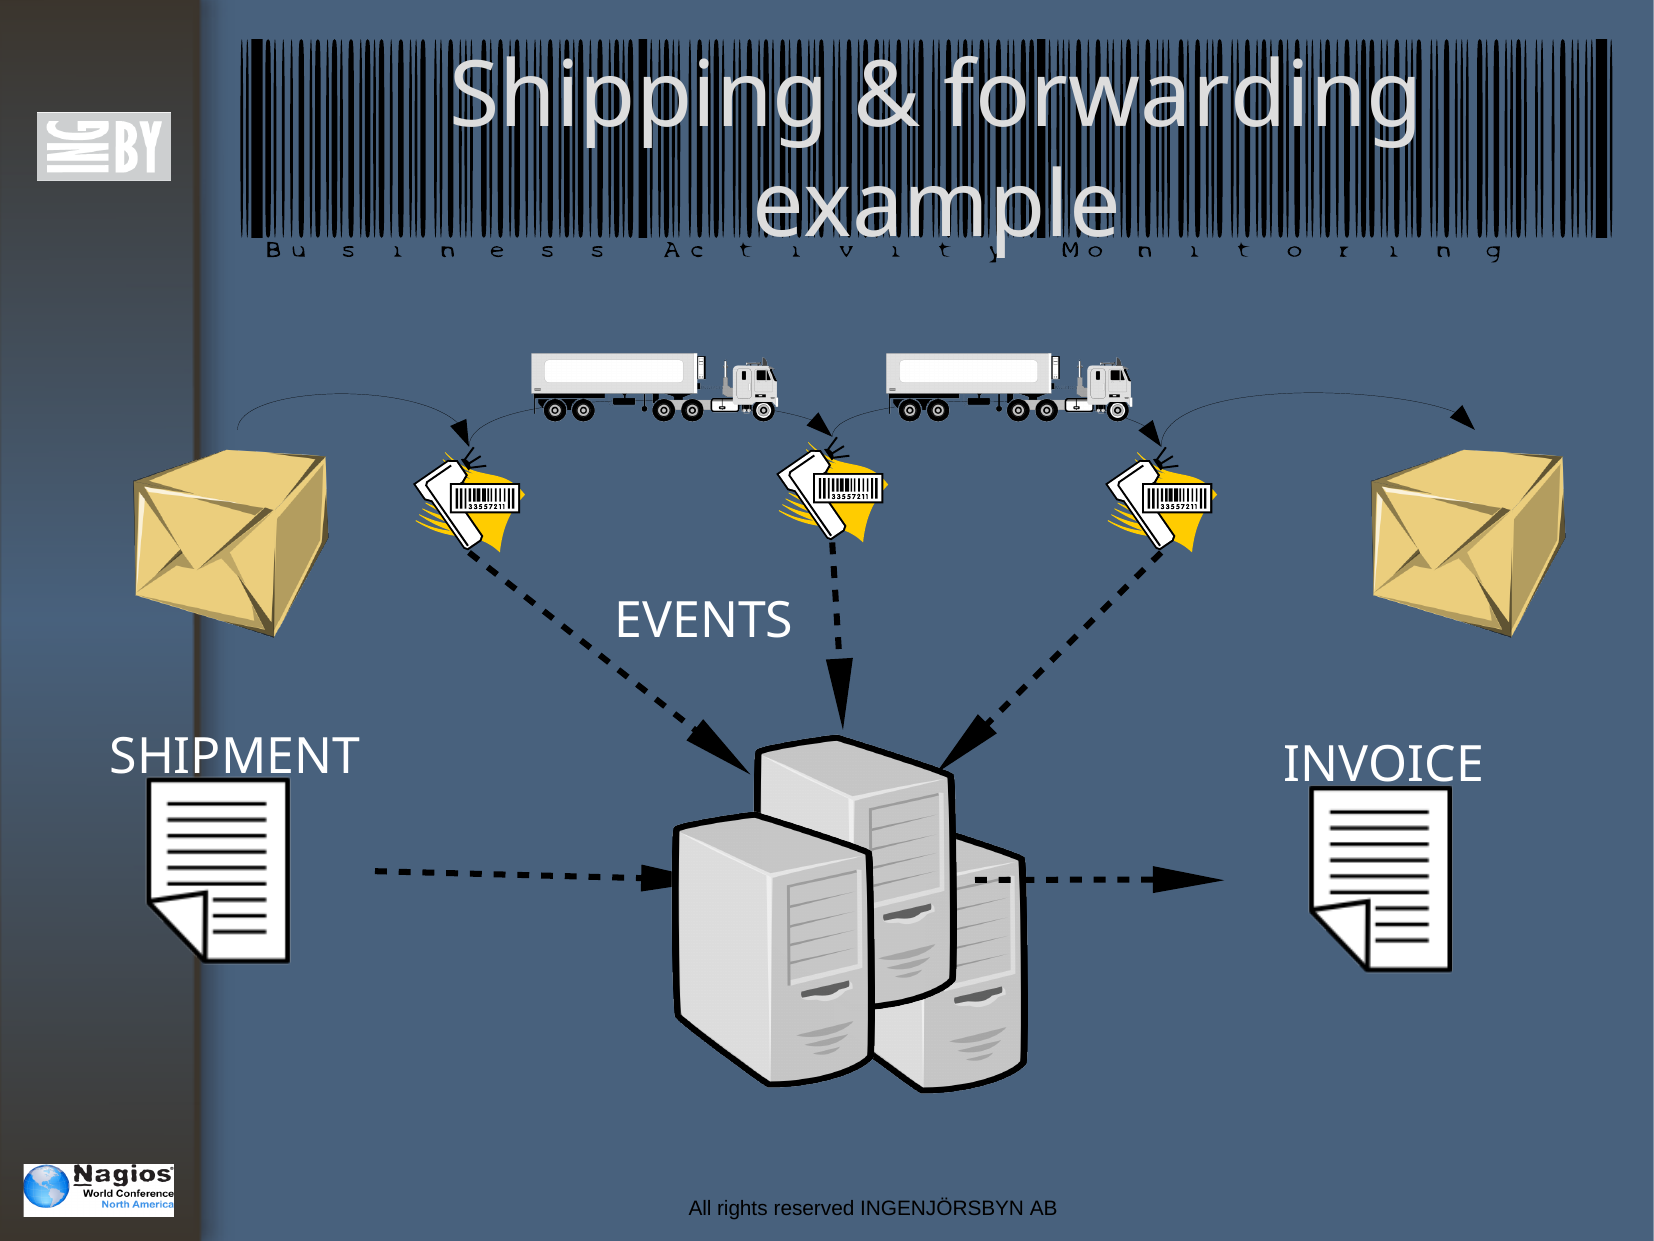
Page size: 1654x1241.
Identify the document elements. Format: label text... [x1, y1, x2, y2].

picture [0, 0, 1654, 1241]
text_box [929, 765, 975, 995]
text_box EVENTS [600, 579, 901, 713]
text_box [761, 729, 926, 763]
text_box [785, 436, 876, 543]
text_box [413, 446, 521, 553]
text_box [1107, 446, 1218, 553]
title Shipping & forwarding example [261, 7, 1613, 283]
text_box SHIPMENT [94, 716, 395, 849]
text_box INVOICE [1269, 724, 1532, 800]
